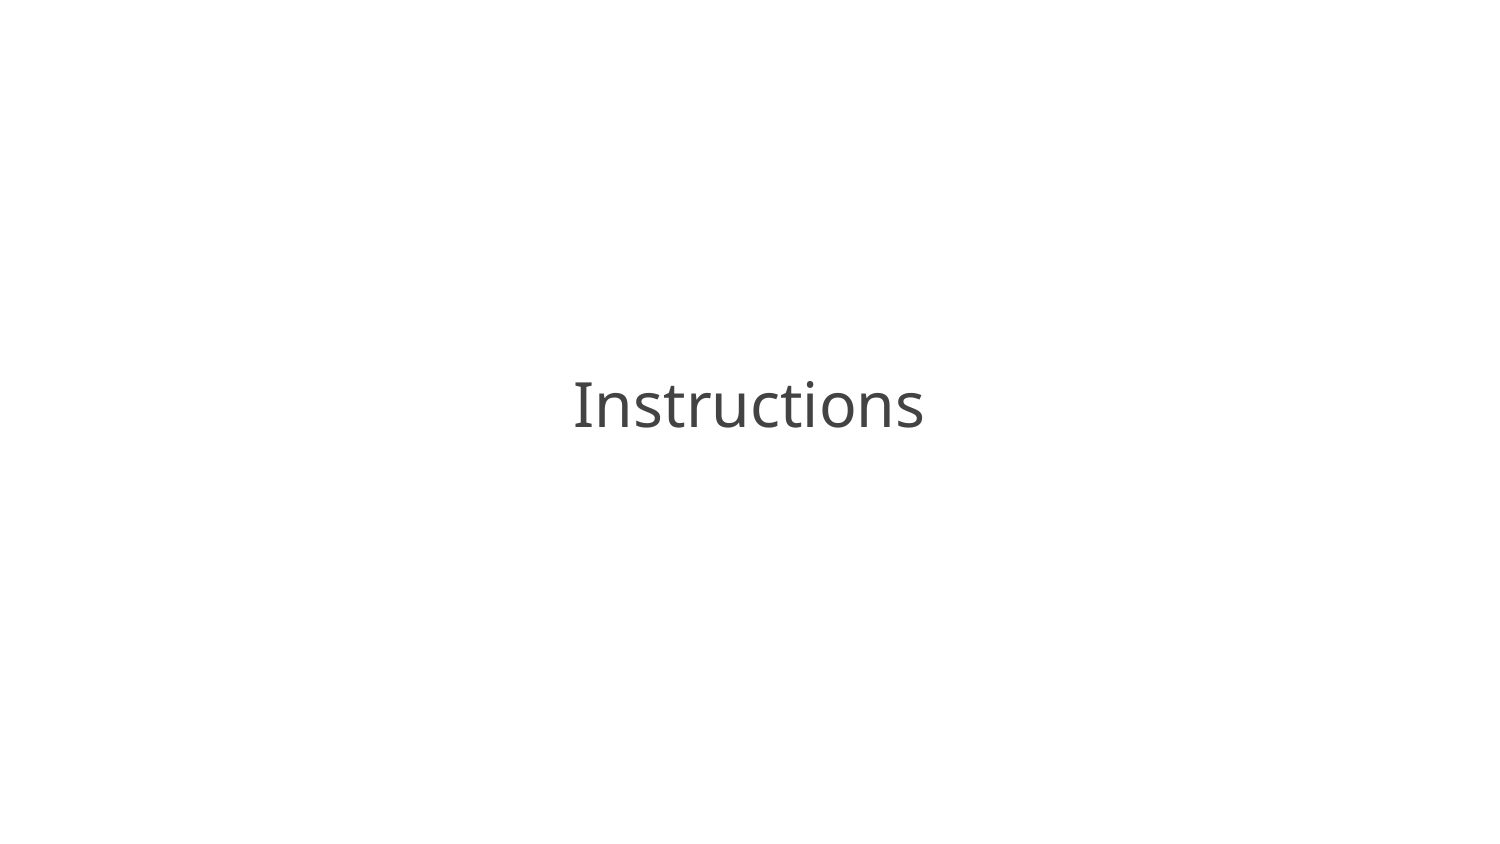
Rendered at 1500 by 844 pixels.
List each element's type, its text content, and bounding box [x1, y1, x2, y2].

text_box Instructions [0, 300, 1500, 505]
